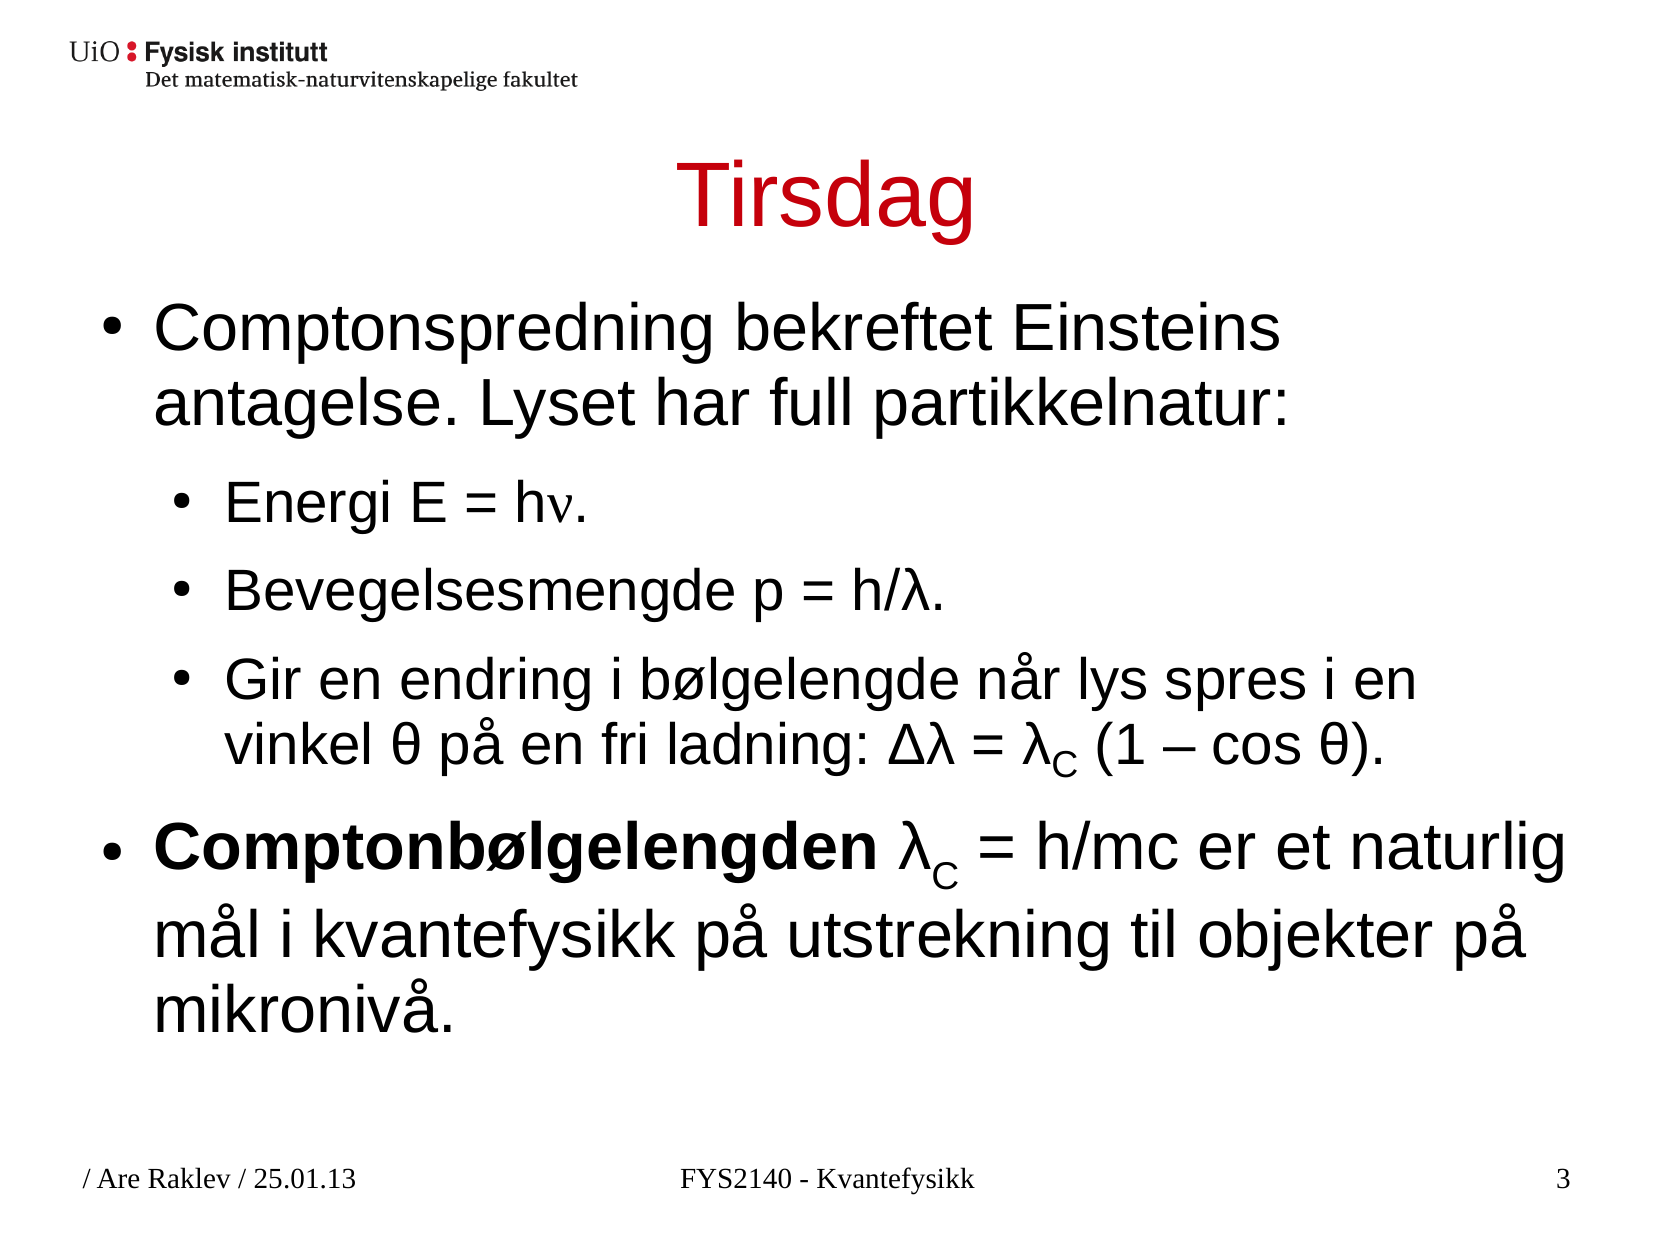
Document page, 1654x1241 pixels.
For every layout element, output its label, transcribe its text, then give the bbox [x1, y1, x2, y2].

list Comptonspredning bekreftet Einsteins antagelse. Lyset har full partikkelnatur: Energi E = hν. Bevegelsesmengde p = h/λ. Gir en endring i bølgelengde når lys spres i en vinkel θ på en fri ladning: Δλ = λC (1 – cos θ). Comptonbølgelengden λC = h/mc er et naturlig mål i kvantefysikk på utstrekning til objekter på mikronivå. [82, 290, 1576, 1094]
picture [68, 37, 581, 93]
title Tirsdag [82, 90, 1571, 290]
